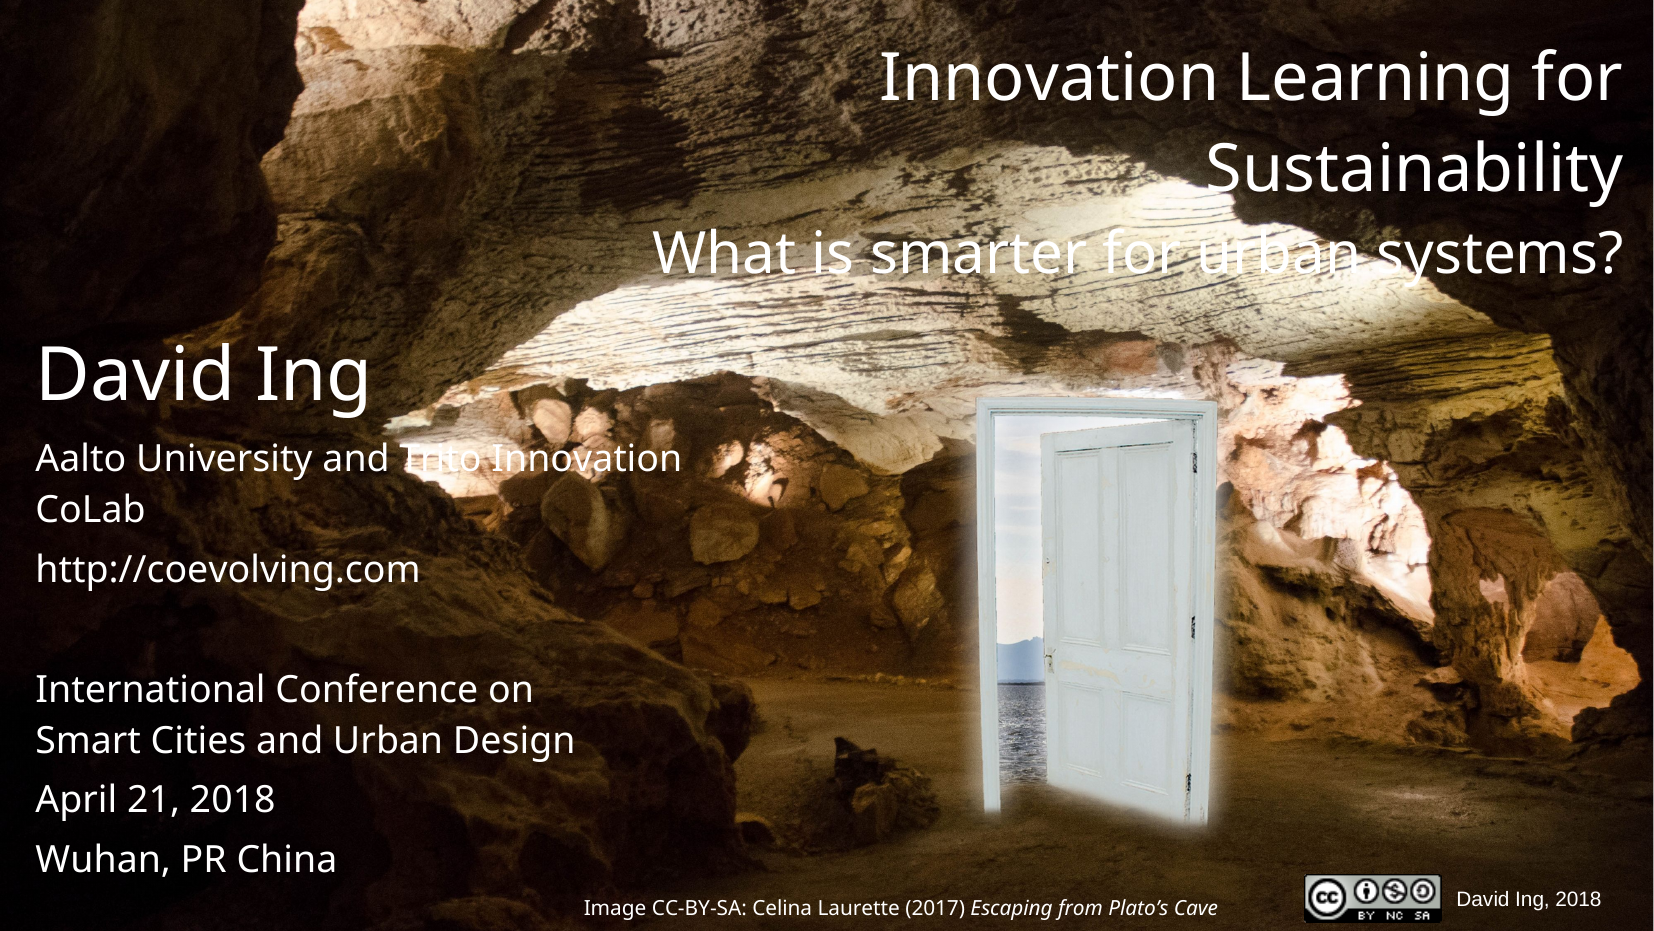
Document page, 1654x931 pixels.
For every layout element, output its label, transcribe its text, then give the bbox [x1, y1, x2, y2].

list David Ing Aalto University and Trito Innovation CoLab http://coevolving.com International Conference on Smart Cities and Urban Design April 21, 2018 Wuhan, PR China [17, 417, 790, 884]
text_box Image CC-BY-SA: Celina Laurette (2017) Escaping from Plato’s Cave [568, 885, 1292, 930]
picture [0, 0, 1654, 931]
title Innovation Learning for Sustainability What is smarter for urban systems? [471, 29, 1625, 282]
text_box David Ing, 2018 [1442, 880, 1617, 920]
